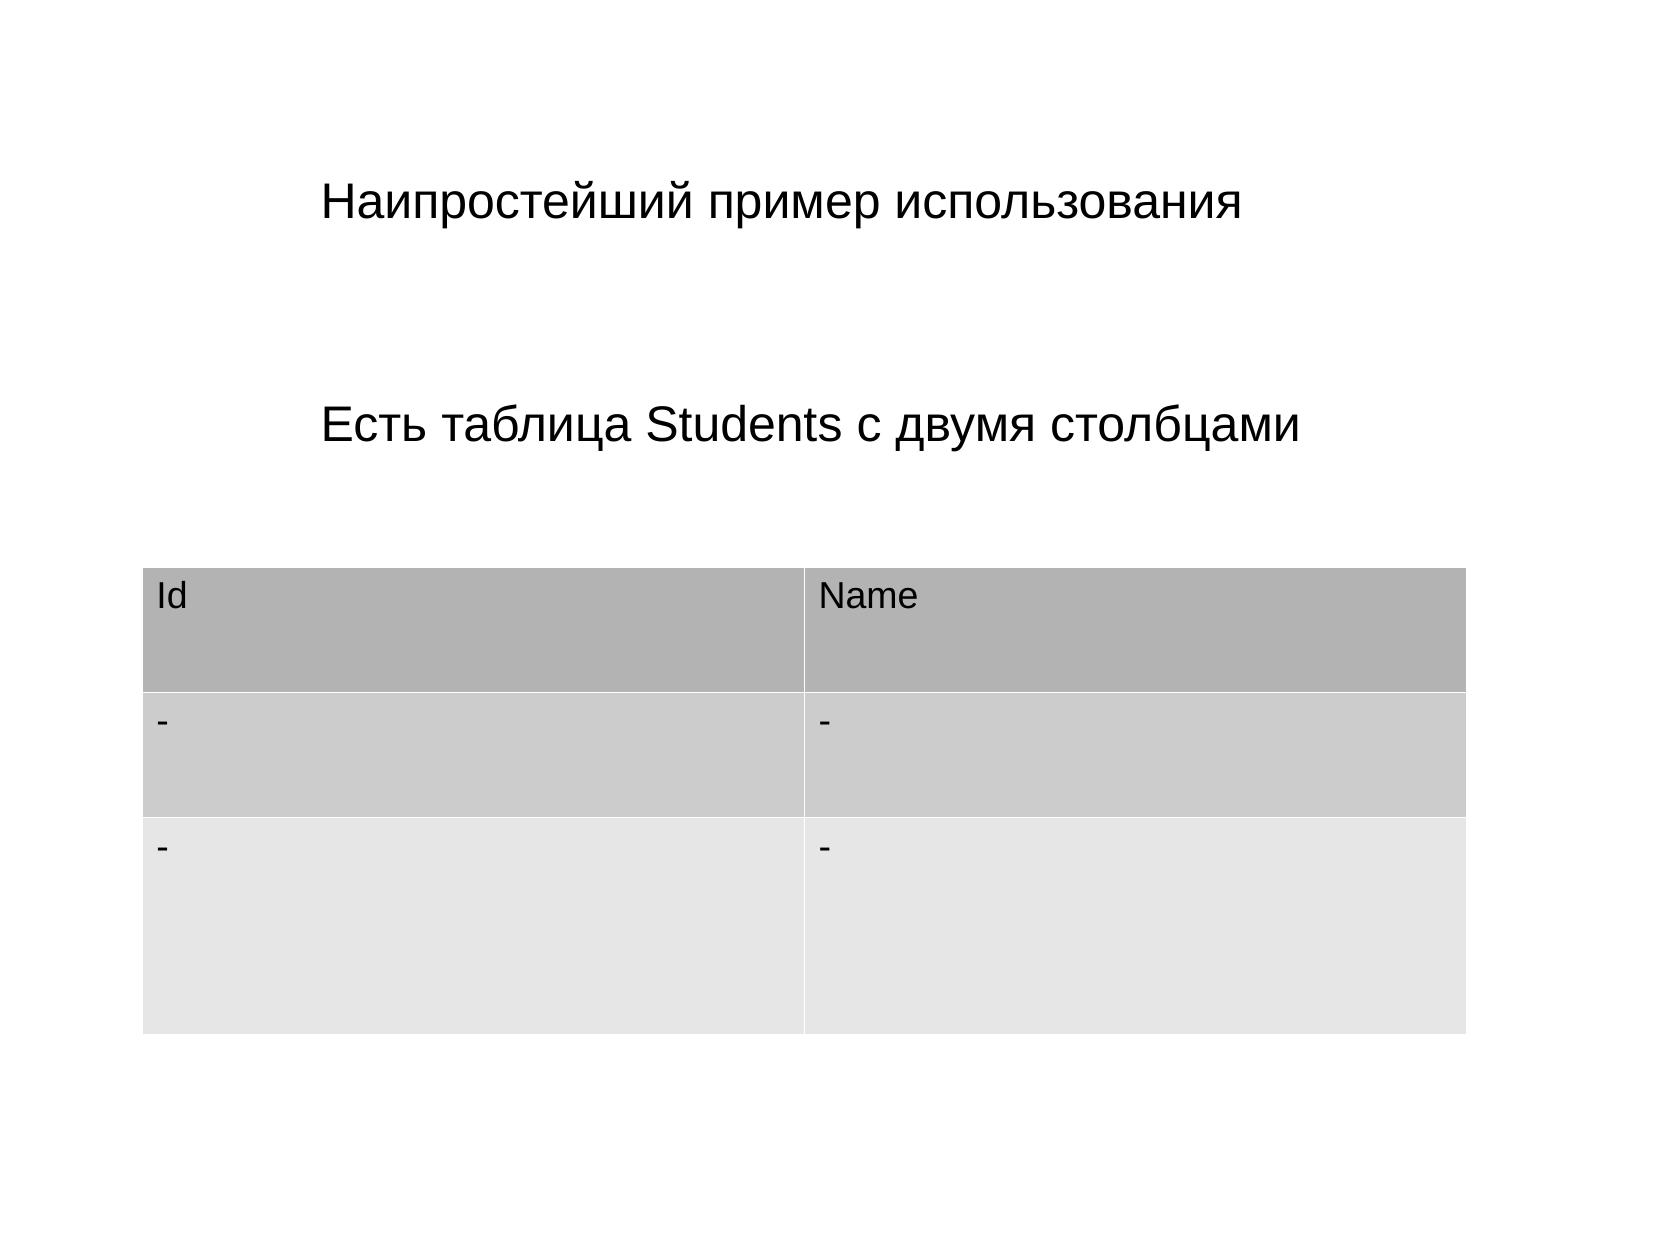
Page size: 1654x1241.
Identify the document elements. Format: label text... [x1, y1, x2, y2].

table_cell - [805, 693, 1466, 817]
table_cell - [143, 693, 804, 817]
table_header Id [143, 568, 804, 692]
text_box Наипростейший пример использования Есть таблица Students с двумя столбцами [164, 166, 1418, 502]
table_cell - [805, 818, 1466, 1034]
table_cell - [143, 818, 804, 1034]
table_header Name [805, 568, 1466, 692]
